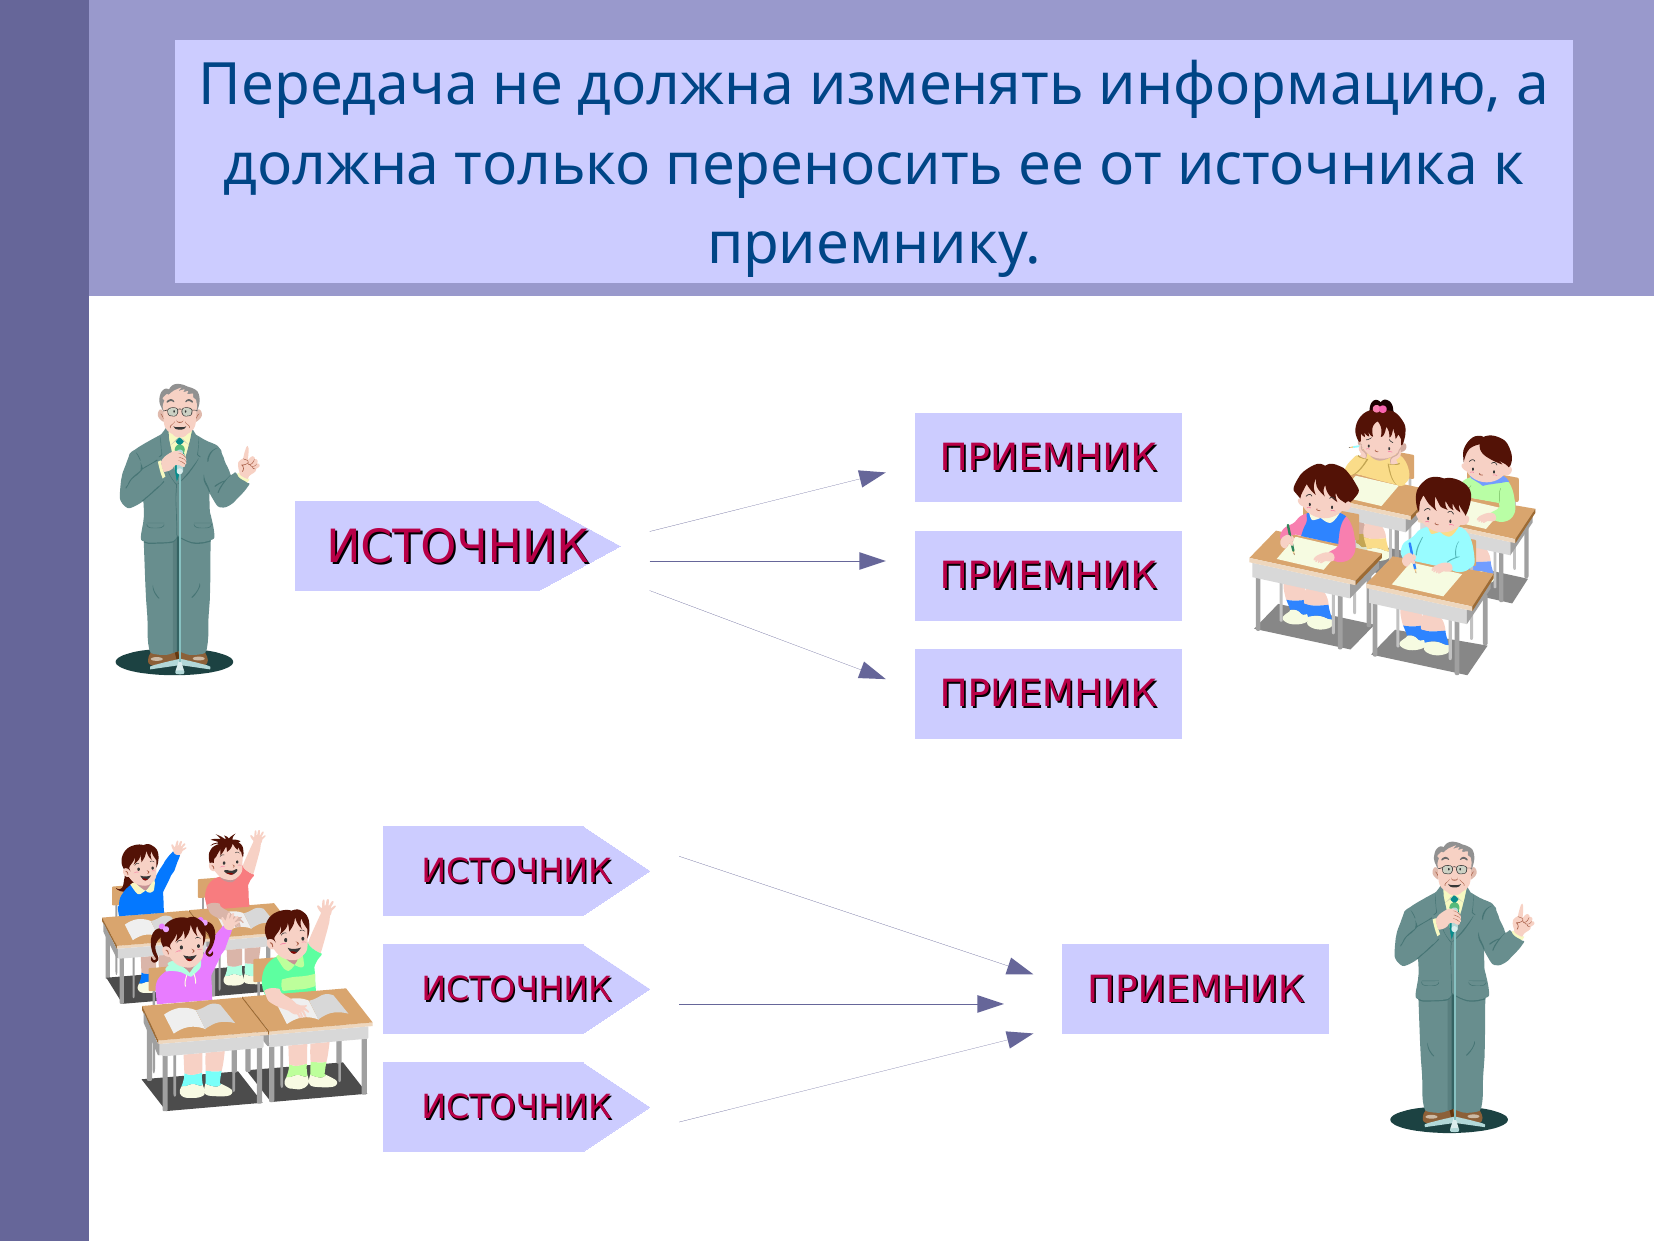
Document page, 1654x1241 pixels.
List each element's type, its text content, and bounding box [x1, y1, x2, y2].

picture [1390, 841, 1535, 1134]
picture [102, 829, 373, 1112]
text_box ПРИЕМНИК [915, 413, 1182, 502]
text_box ПРИЕМНИК [915, 531, 1182, 621]
text_box ПРИЕМНИК [915, 649, 1182, 739]
picture [115, 383, 260, 676]
text_box ИСТОЧНИК [383, 1062, 650, 1152]
text_box ИСТОЧНИК [295, 501, 621, 591]
text_box Передача не должна изменять информацию, а должна только переносить ее от источника к приемнику. [174, 39, 1574, 284]
picture [1249, 398, 1536, 676]
text_box ИСТОЧНИК [383, 944, 650, 1034]
text_box ПРИЕМНИК [1062, 944, 1329, 1034]
text_box ИСТОЧНИК [383, 826, 650, 916]
